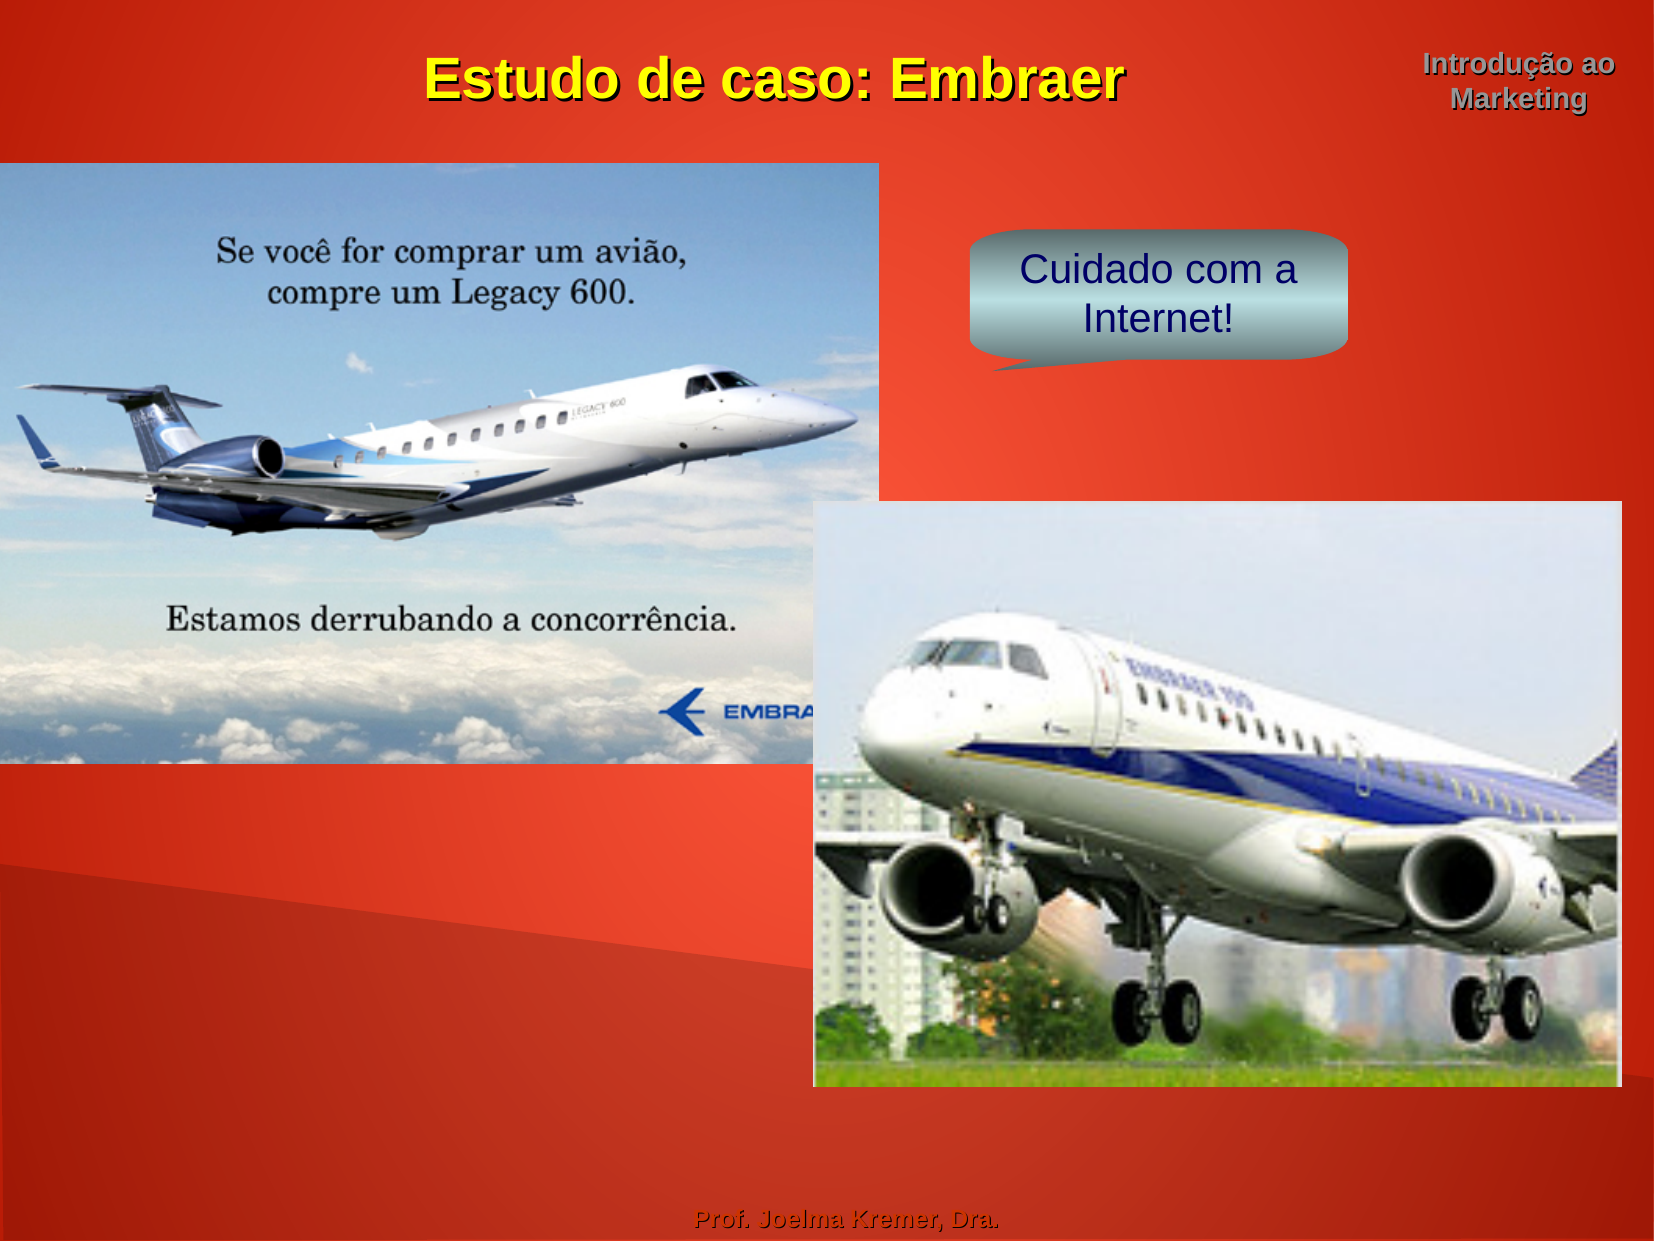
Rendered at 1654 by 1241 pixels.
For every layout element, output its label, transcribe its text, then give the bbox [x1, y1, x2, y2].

text_box Estudo de caso: Embraer [188, 33, 1361, 119]
text_box Prof. Joelma Kremer, Dra. [566, 1195, 1127, 1241]
picture [0, 163, 1622, 1087]
text_box Cuidado com a Internet! [969, 229, 1348, 372]
title Introdução ao Marketing [1386, 21, 1652, 139]
